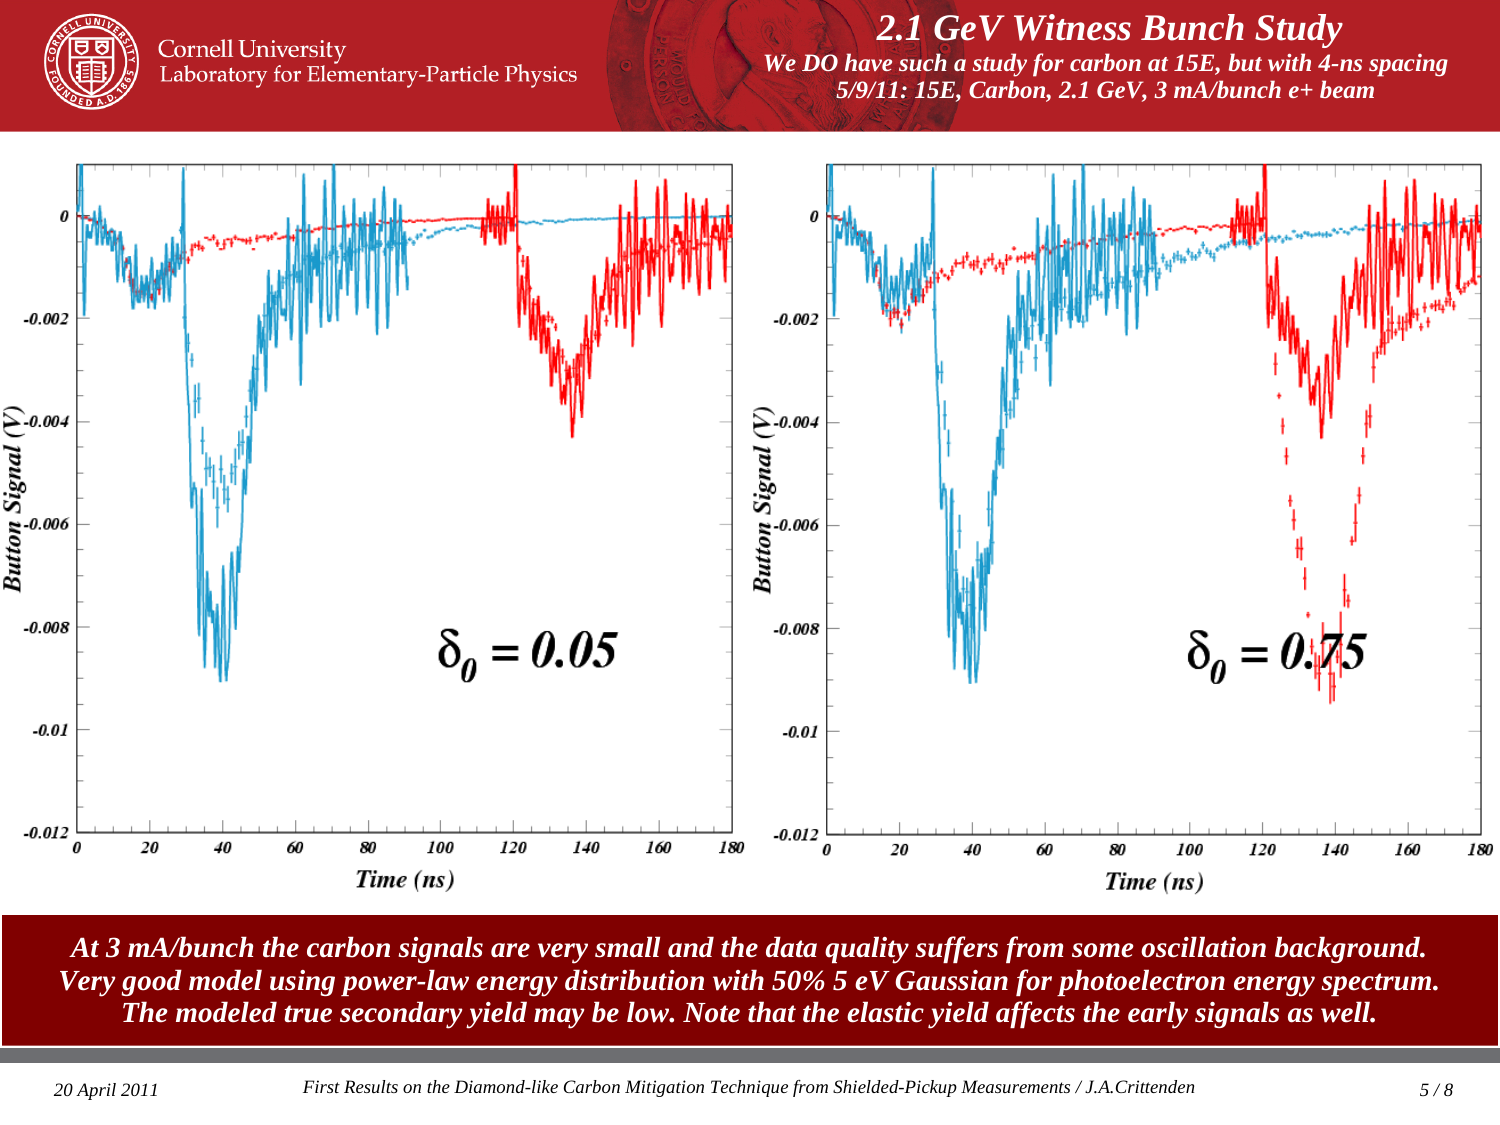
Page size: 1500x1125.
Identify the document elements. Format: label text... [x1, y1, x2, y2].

picture [0, 157, 1500, 901]
picture [0, 0, 1500, 132]
text_box 2.1 GeV Witness Bunch Study We DO have such a study for carbon at 15E, but with 4-ns spacing 5/9/11: 15E, Carbon, 2.1 GeV, 3 mA/bunch e+ beam [712, 0, 1500, 113]
text_box At 3 mA/bunch the carbon signals are very small and the data quality suffers from some oscillation background. Very good model using power-law energy distribution with 50% 5 eV Gaussian for photoelectron energy spectrum. The modeled true secondary yield may be low. Note that the elastic yield affects the early signals as well. [2, 915, 1498, 1046]
